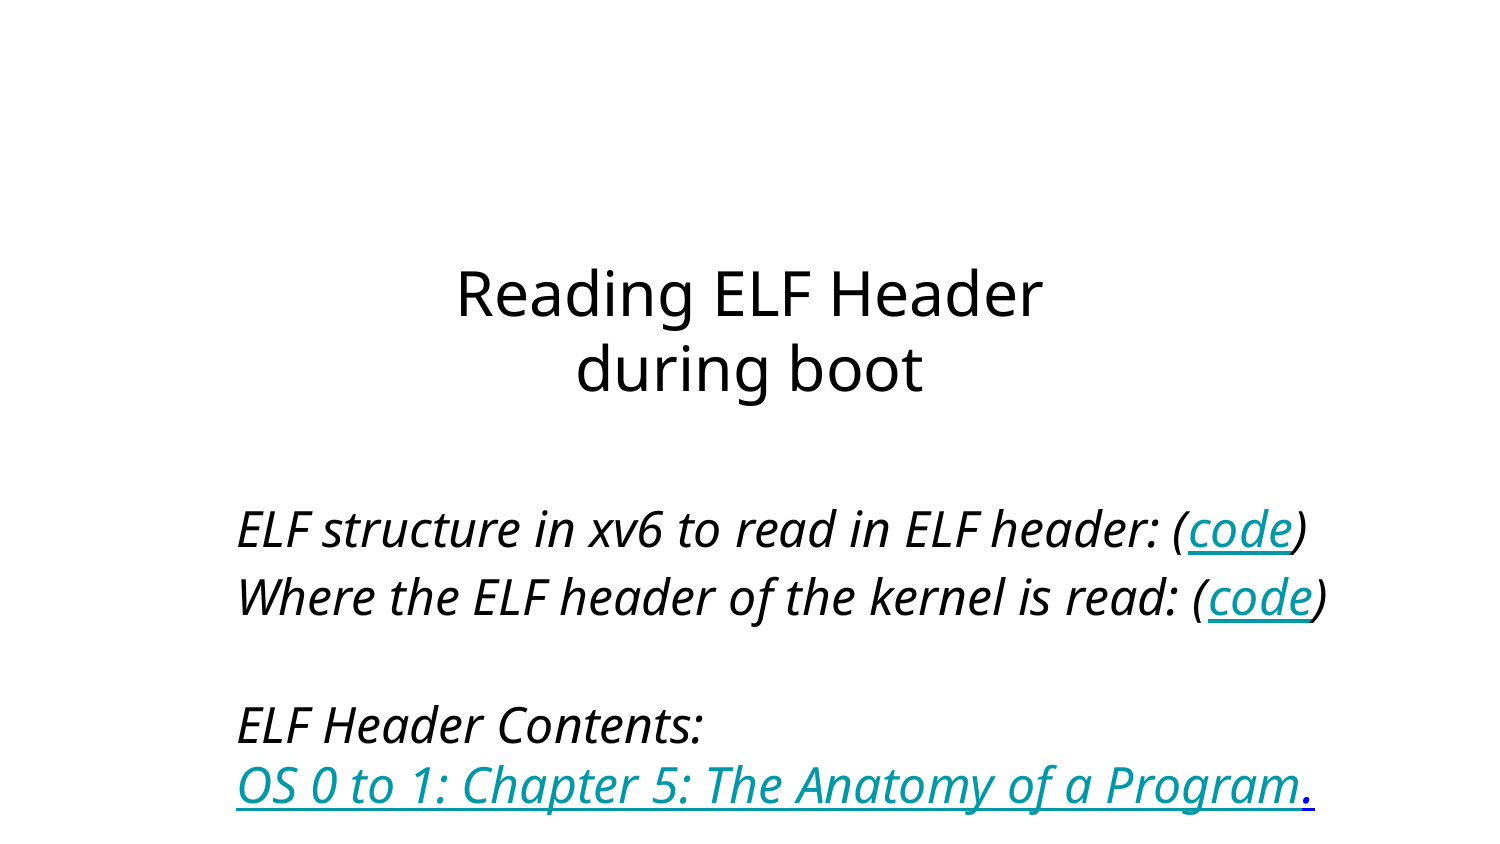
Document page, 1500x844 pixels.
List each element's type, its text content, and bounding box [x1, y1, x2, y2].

text_box ELF structure in xv6 to read in ELF header: (code) Where the ELF header of the kernel is read: (code) ELF Header Contents: OS 0 to 1: Chapter 5: The Anatomy of a Program. [221, 505, 1500, 814]
text_box Reading ELF Header during boot [431, 238, 1069, 422]
